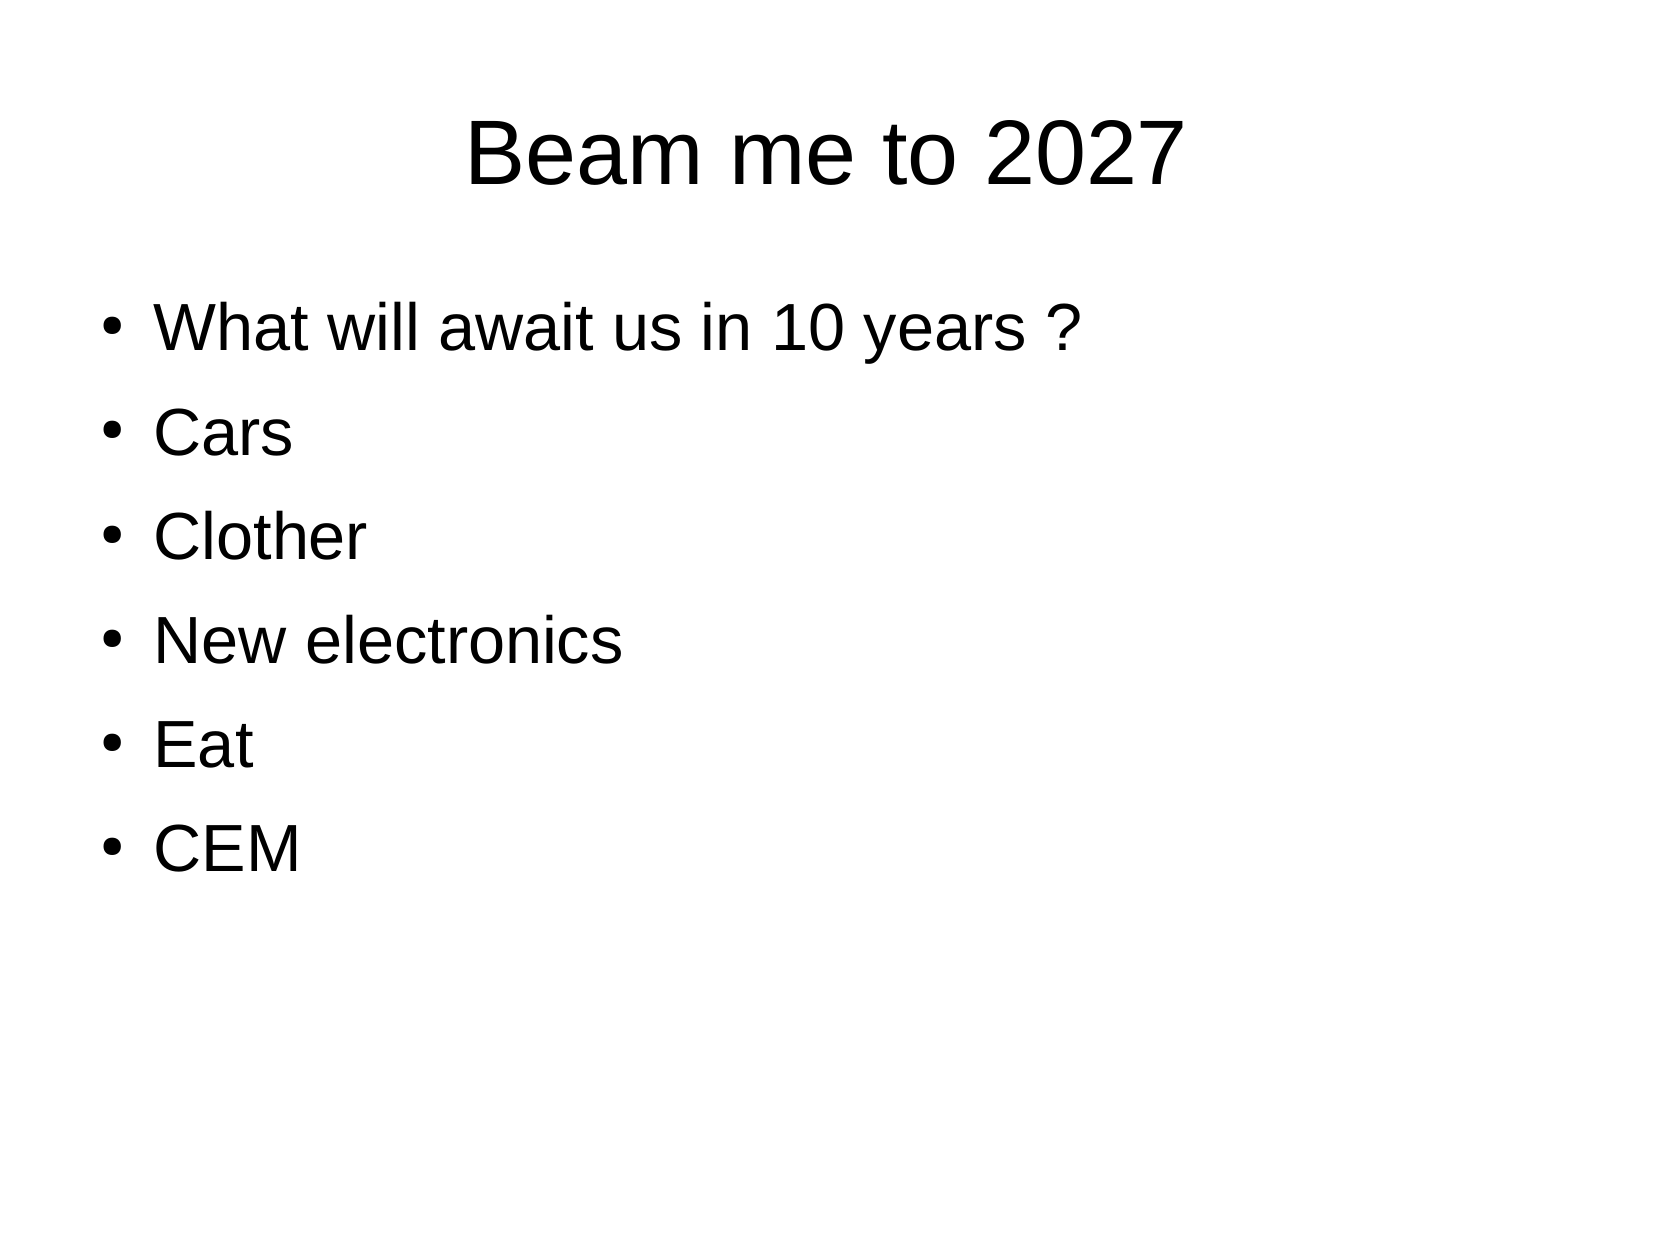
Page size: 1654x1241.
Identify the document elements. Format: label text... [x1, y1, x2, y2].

title Beam me to 2027 [82, 49, 1571, 257]
list What will await us in 10 years ? Cars Clother New electronics Eat CEM [82, 290, 1571, 1109]
